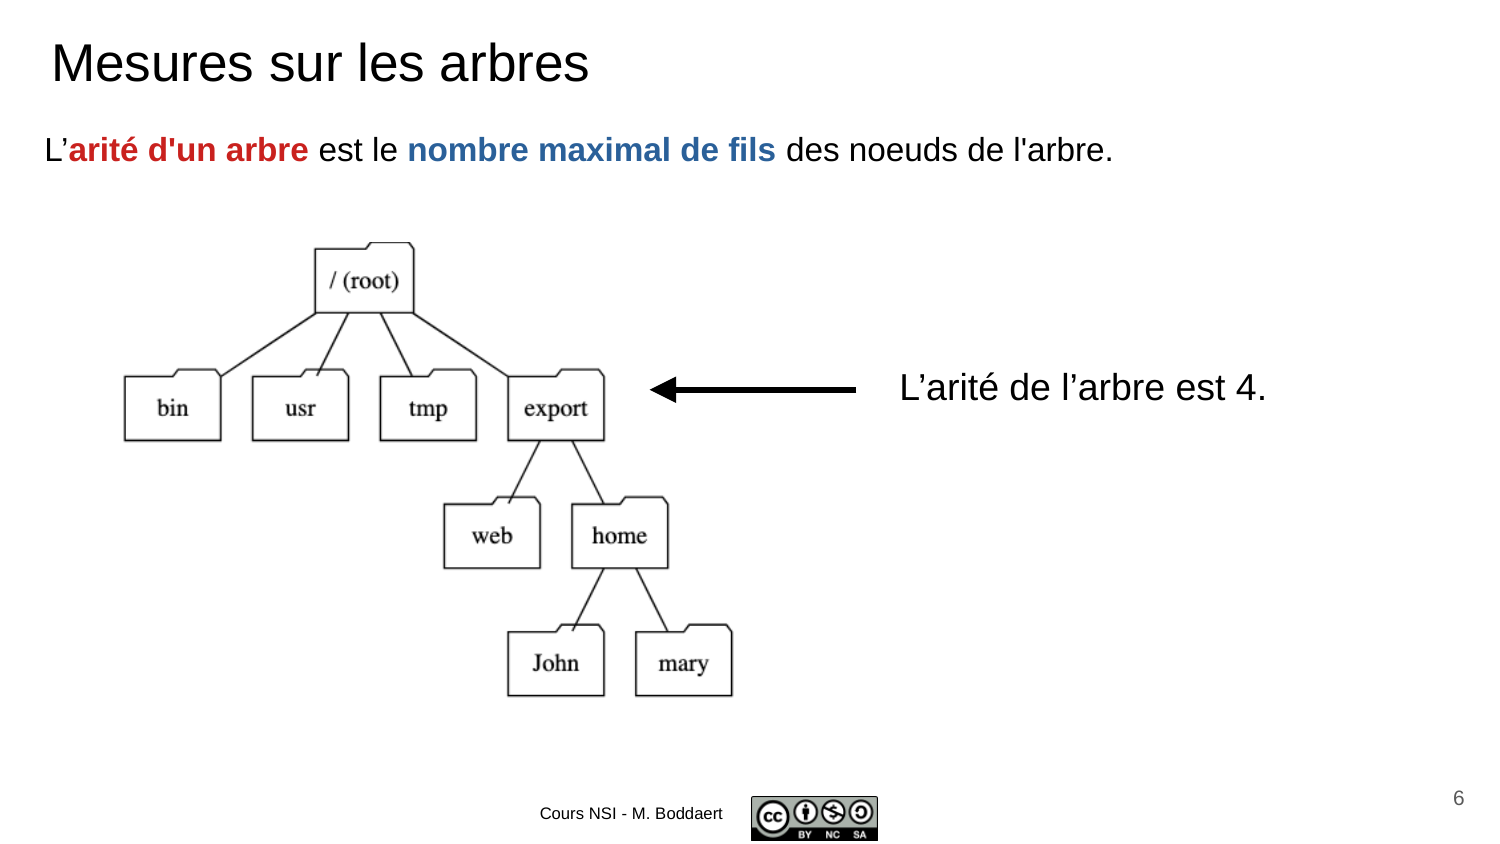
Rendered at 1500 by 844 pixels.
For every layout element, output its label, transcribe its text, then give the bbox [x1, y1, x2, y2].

text_box L’arité de l’arbre est 4. [884, 358, 1359, 418]
picture [751, 796, 878, 841]
title Mesures sur les arbres [51, 13, 1449, 108]
picture [118, 242, 739, 703]
slide_number <numéro> [1389, 764, 1480, 830]
text_box L’arité d'un arbre est le nombre maximal de fils des noeuds de l'arbre. [29, 120, 1477, 207]
